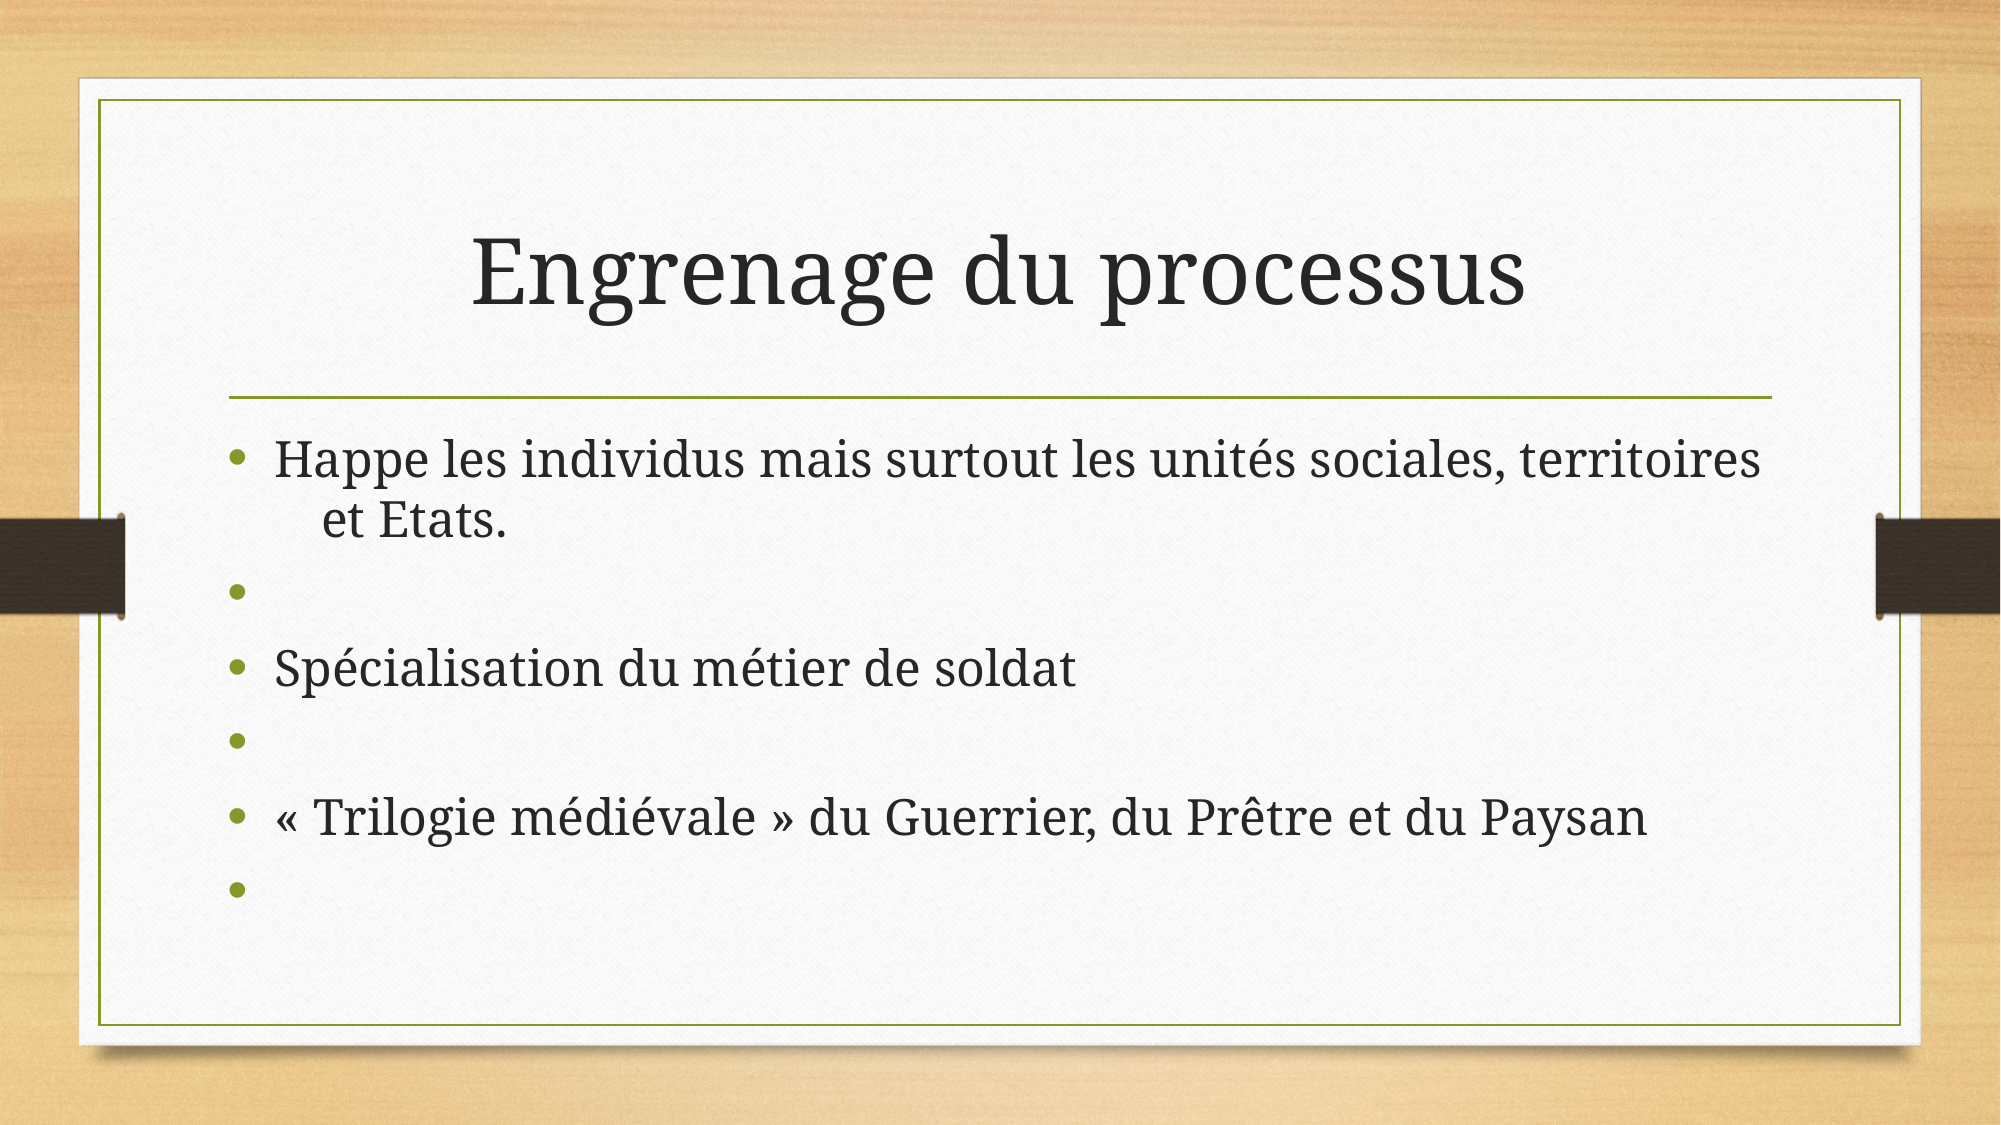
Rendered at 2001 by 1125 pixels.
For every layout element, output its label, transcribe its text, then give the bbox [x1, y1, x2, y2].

list Happe les individus mais surtout les unités sociales, territoires et Etats. Spécialisation du métier de soldat « Trilogie médiévale » du Guerrier, du Prêtre et du Paysan [212, 419, 1788, 964]
title Engrenage du processus [212, 161, 1788, 376]
